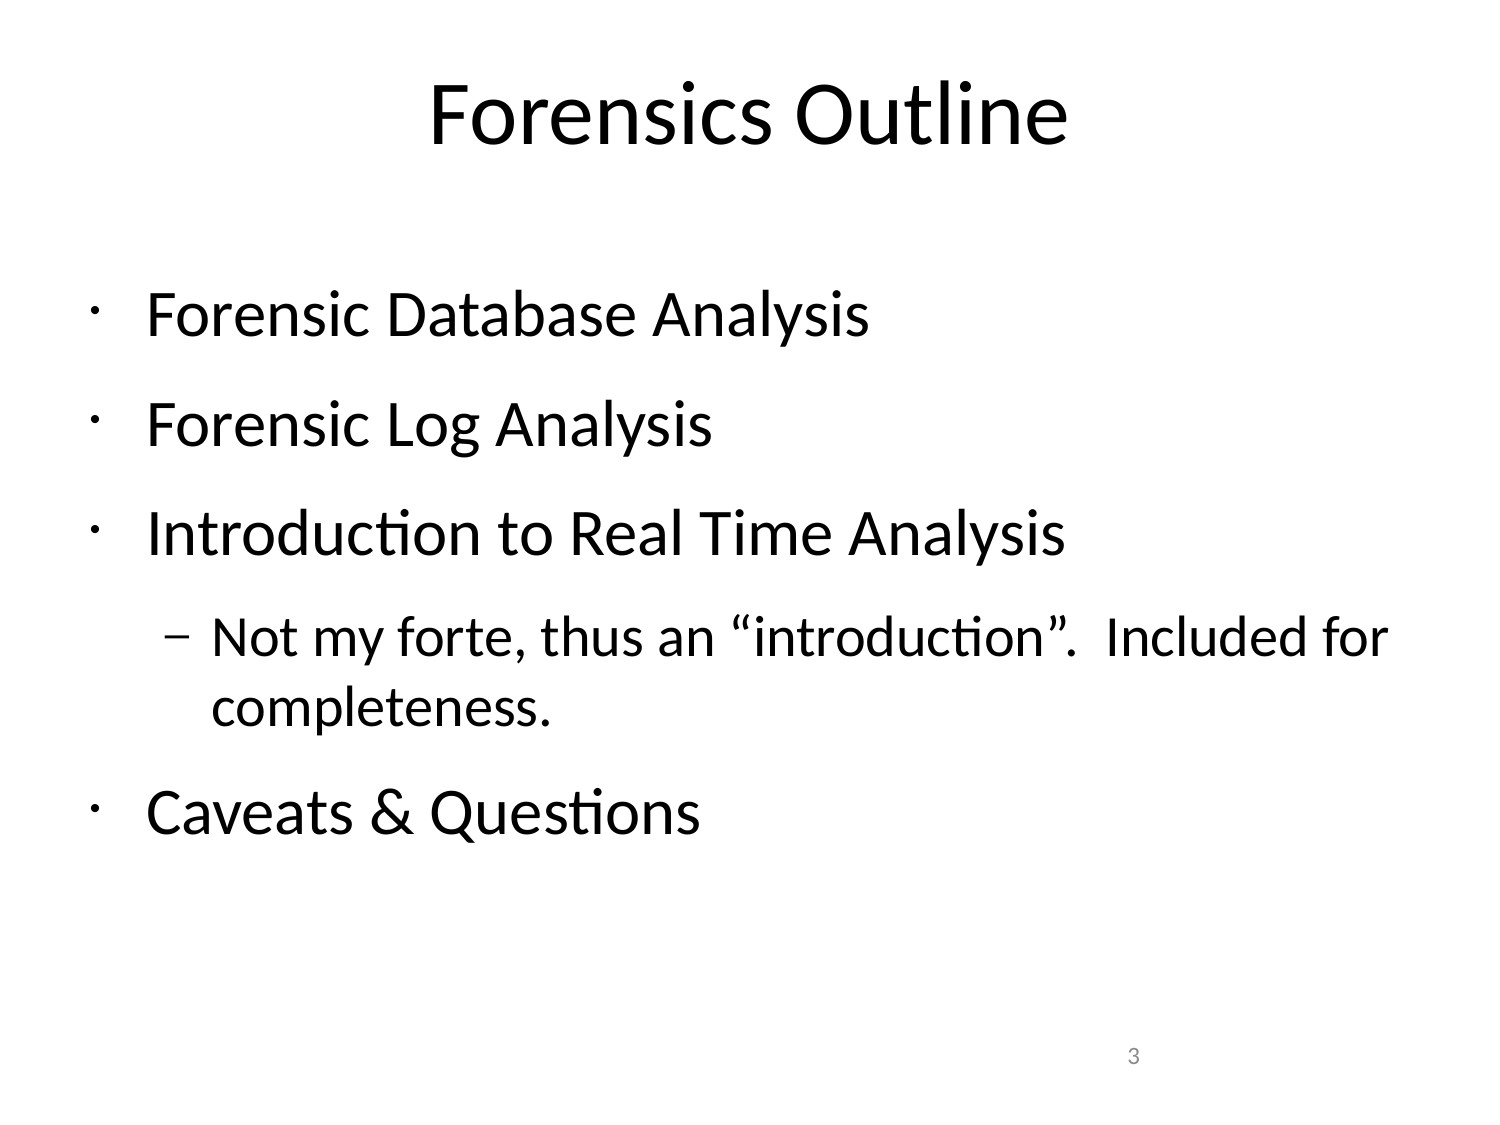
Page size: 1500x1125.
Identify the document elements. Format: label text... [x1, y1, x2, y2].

list Forensic Database Analysis Forensic Log Analysis Introduction to Real Time Analysis Not my forte, thus an “introduction”. Included for completeness. Caveats & Questions [75, 262, 1425, 1005]
text_box <number> [1112, 1024, 1463, 1085]
title Forensics Outline [75, 45, 1425, 233]
